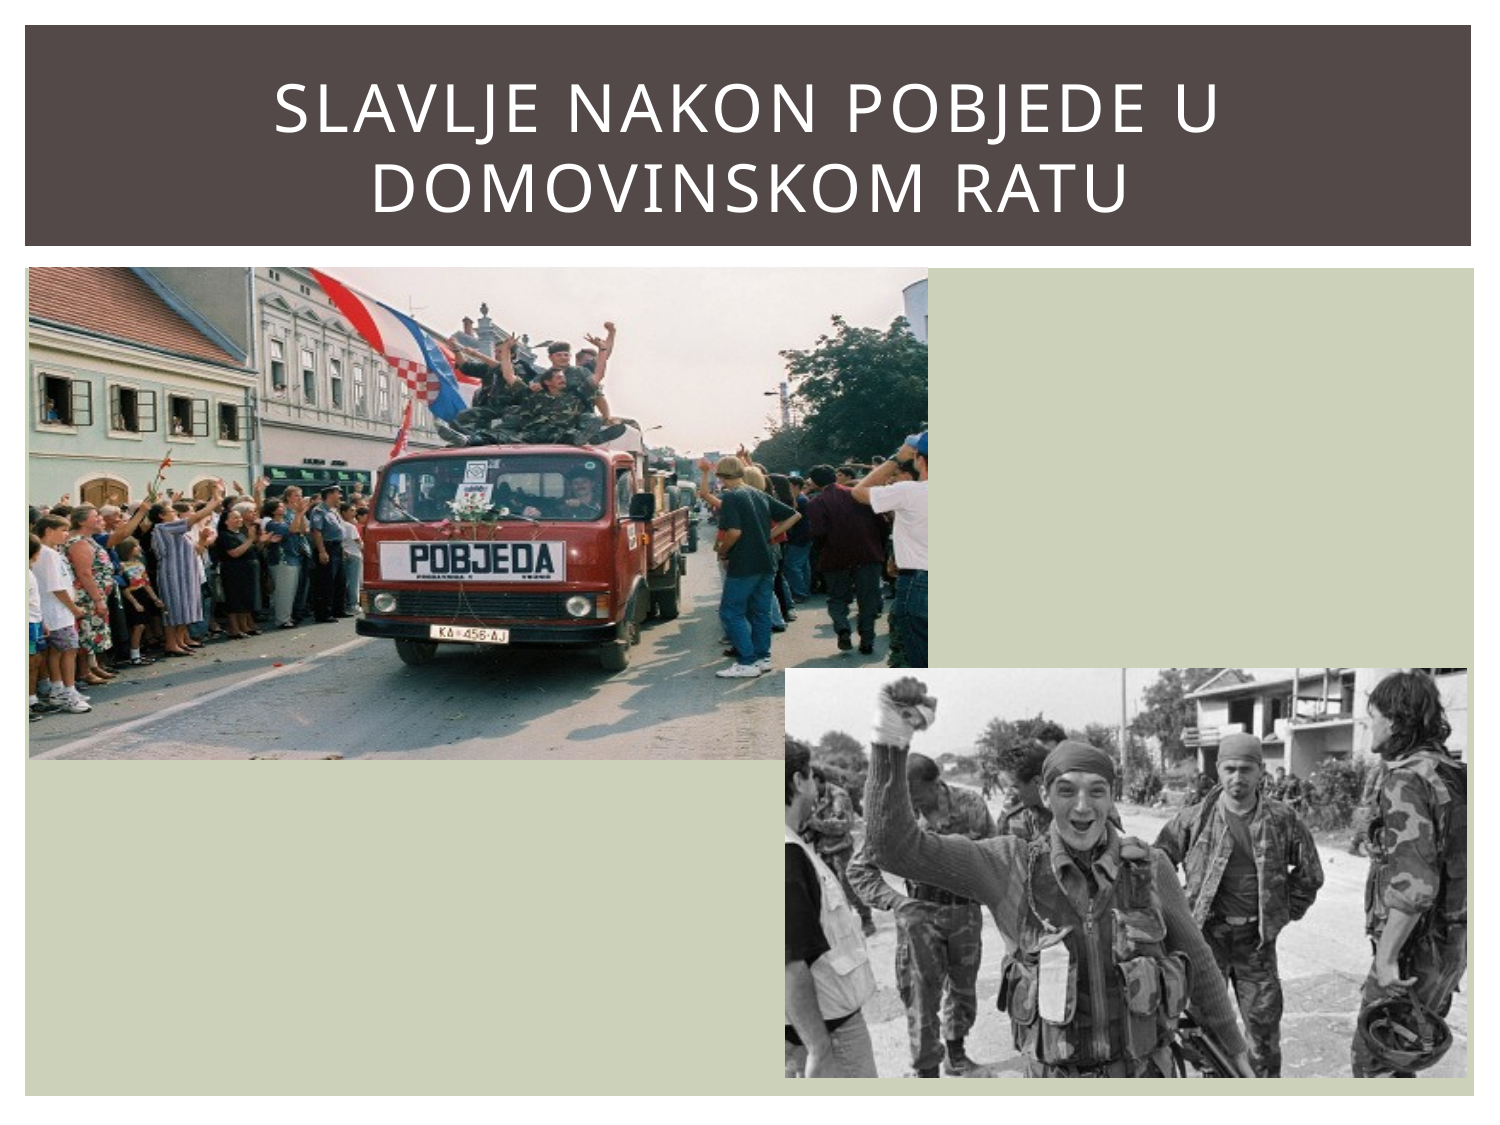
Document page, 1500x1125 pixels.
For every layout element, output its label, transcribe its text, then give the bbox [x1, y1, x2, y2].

title Slavlje nakon pobjede u domovinskom ratu [62, 58, 1438, 232]
picture [29, 267, 1467, 1078]
